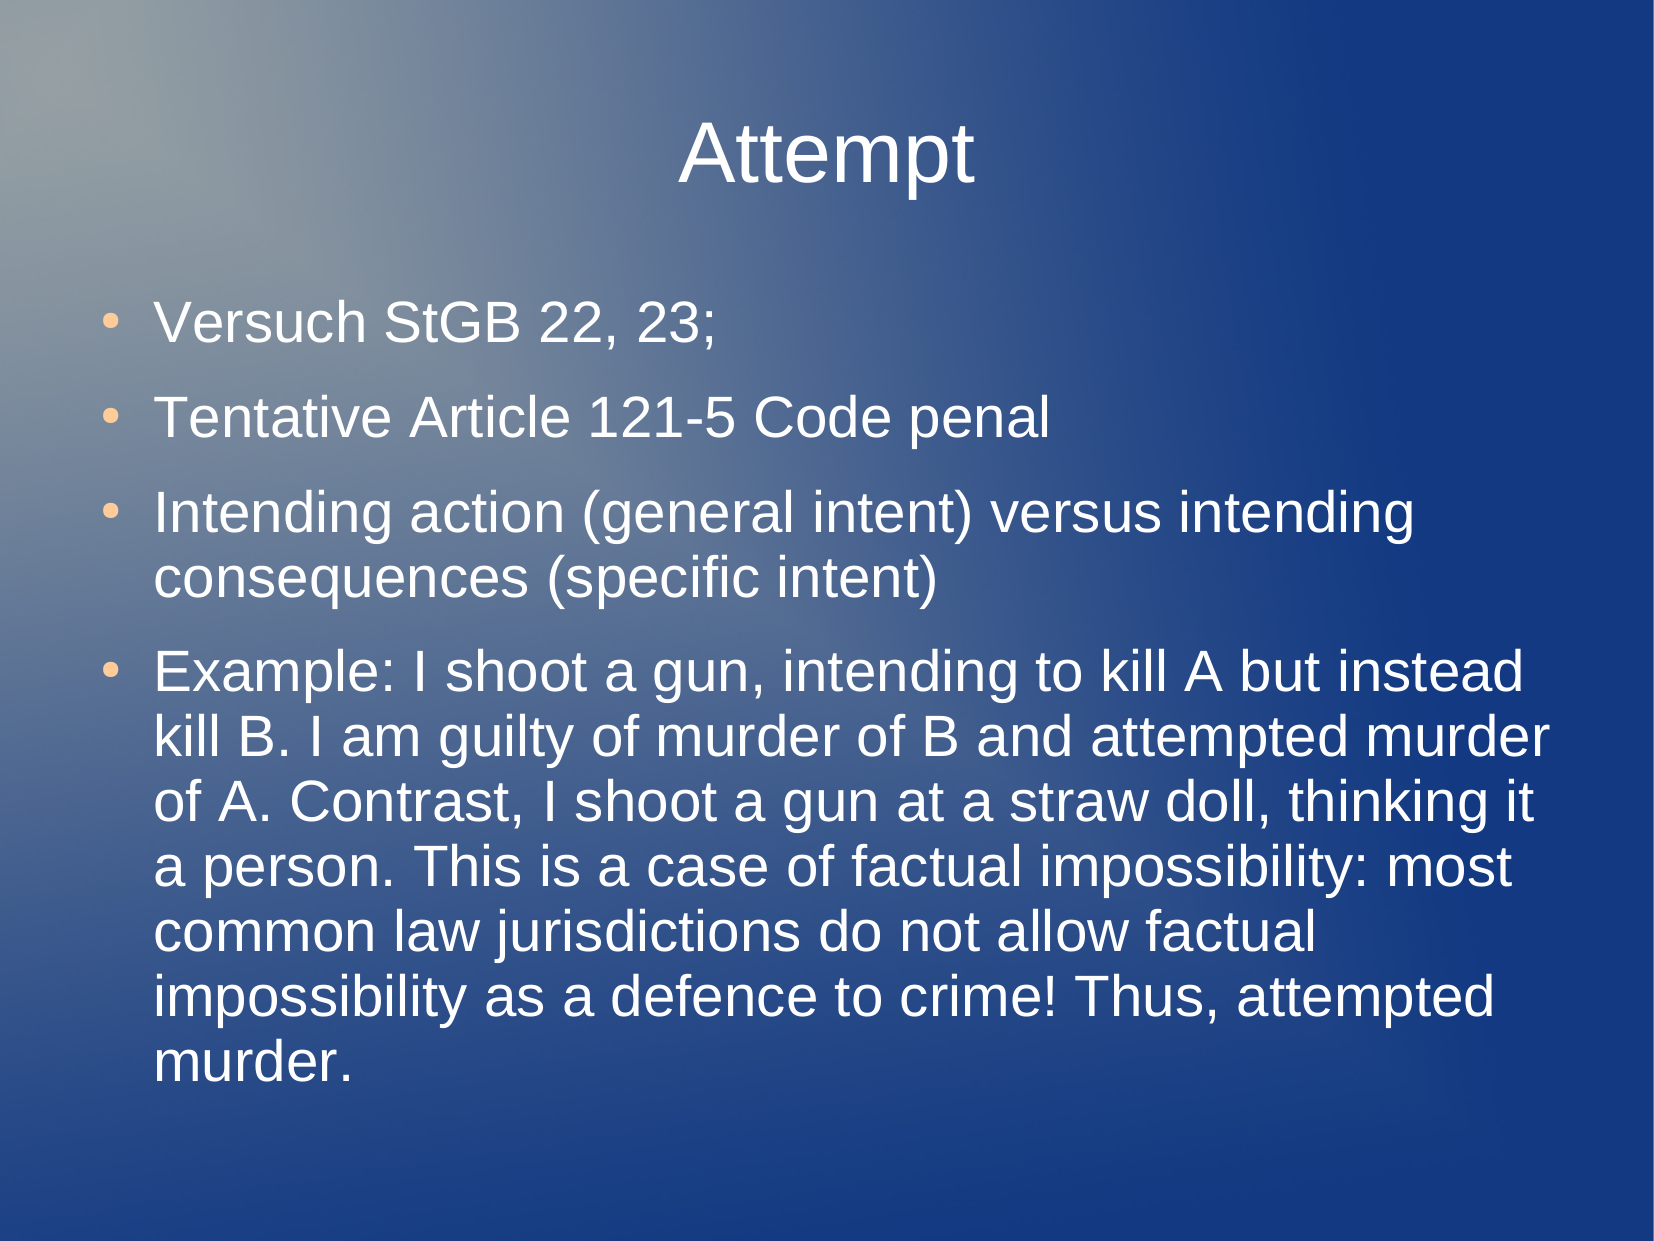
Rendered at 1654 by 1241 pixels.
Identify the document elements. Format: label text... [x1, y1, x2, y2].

list Versuch StGB 22, 23; Tentative Article 121-5 Code penal Intending action (general intent) versus intending consequences (specific intent) Example: I shoot a gun, intending to kill A but instead kill B. I am guilty of murder of B and attempted murder of A. Contrast, I shoot a gun at a straw doll, thinking it a person. This is a case of factual impossibility: most common law jurisdictions do not allow factual impossibility as a defence to crime! Thus, attempted murder. [82, 290, 1571, 1109]
title Attempt [82, 49, 1571, 257]
picture [0, 0, 1654, 1241]
